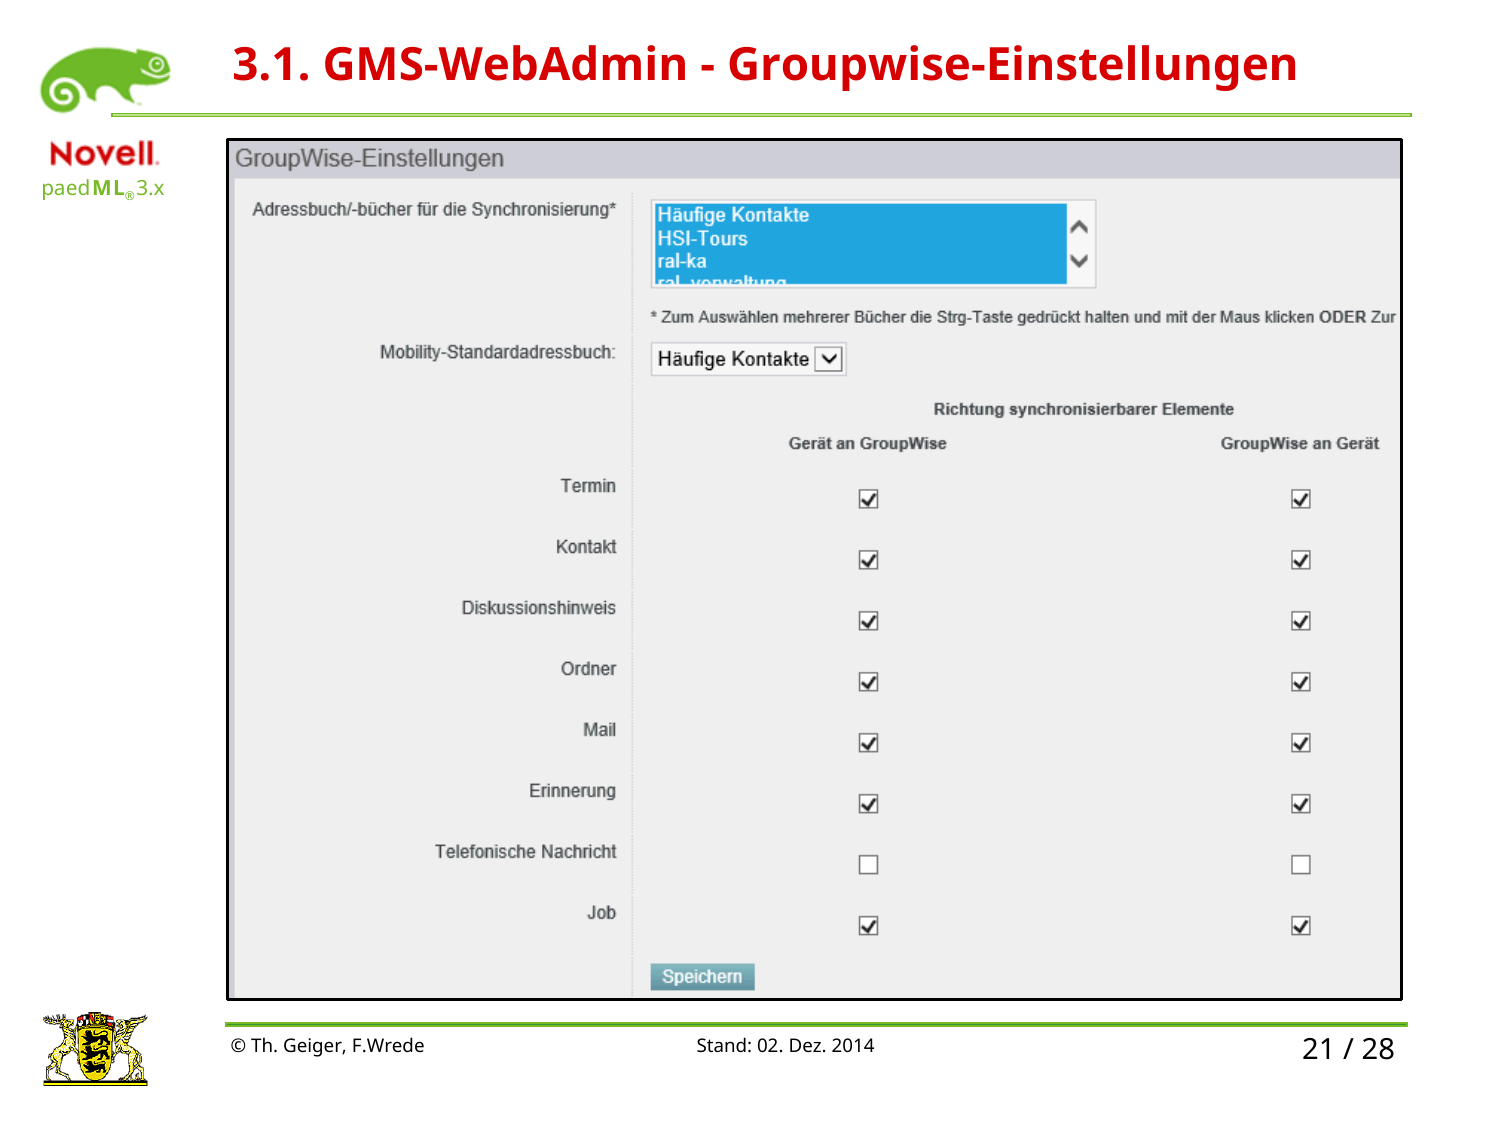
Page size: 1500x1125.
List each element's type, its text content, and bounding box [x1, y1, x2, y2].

picture [26, 30, 184, 188]
title 3.1. GMS-WebAdmin - Groupwise-Einstellungen [232, 0, 1388, 126]
picture [229, 140, 1400, 999]
picture [41, 1011, 148, 1088]
